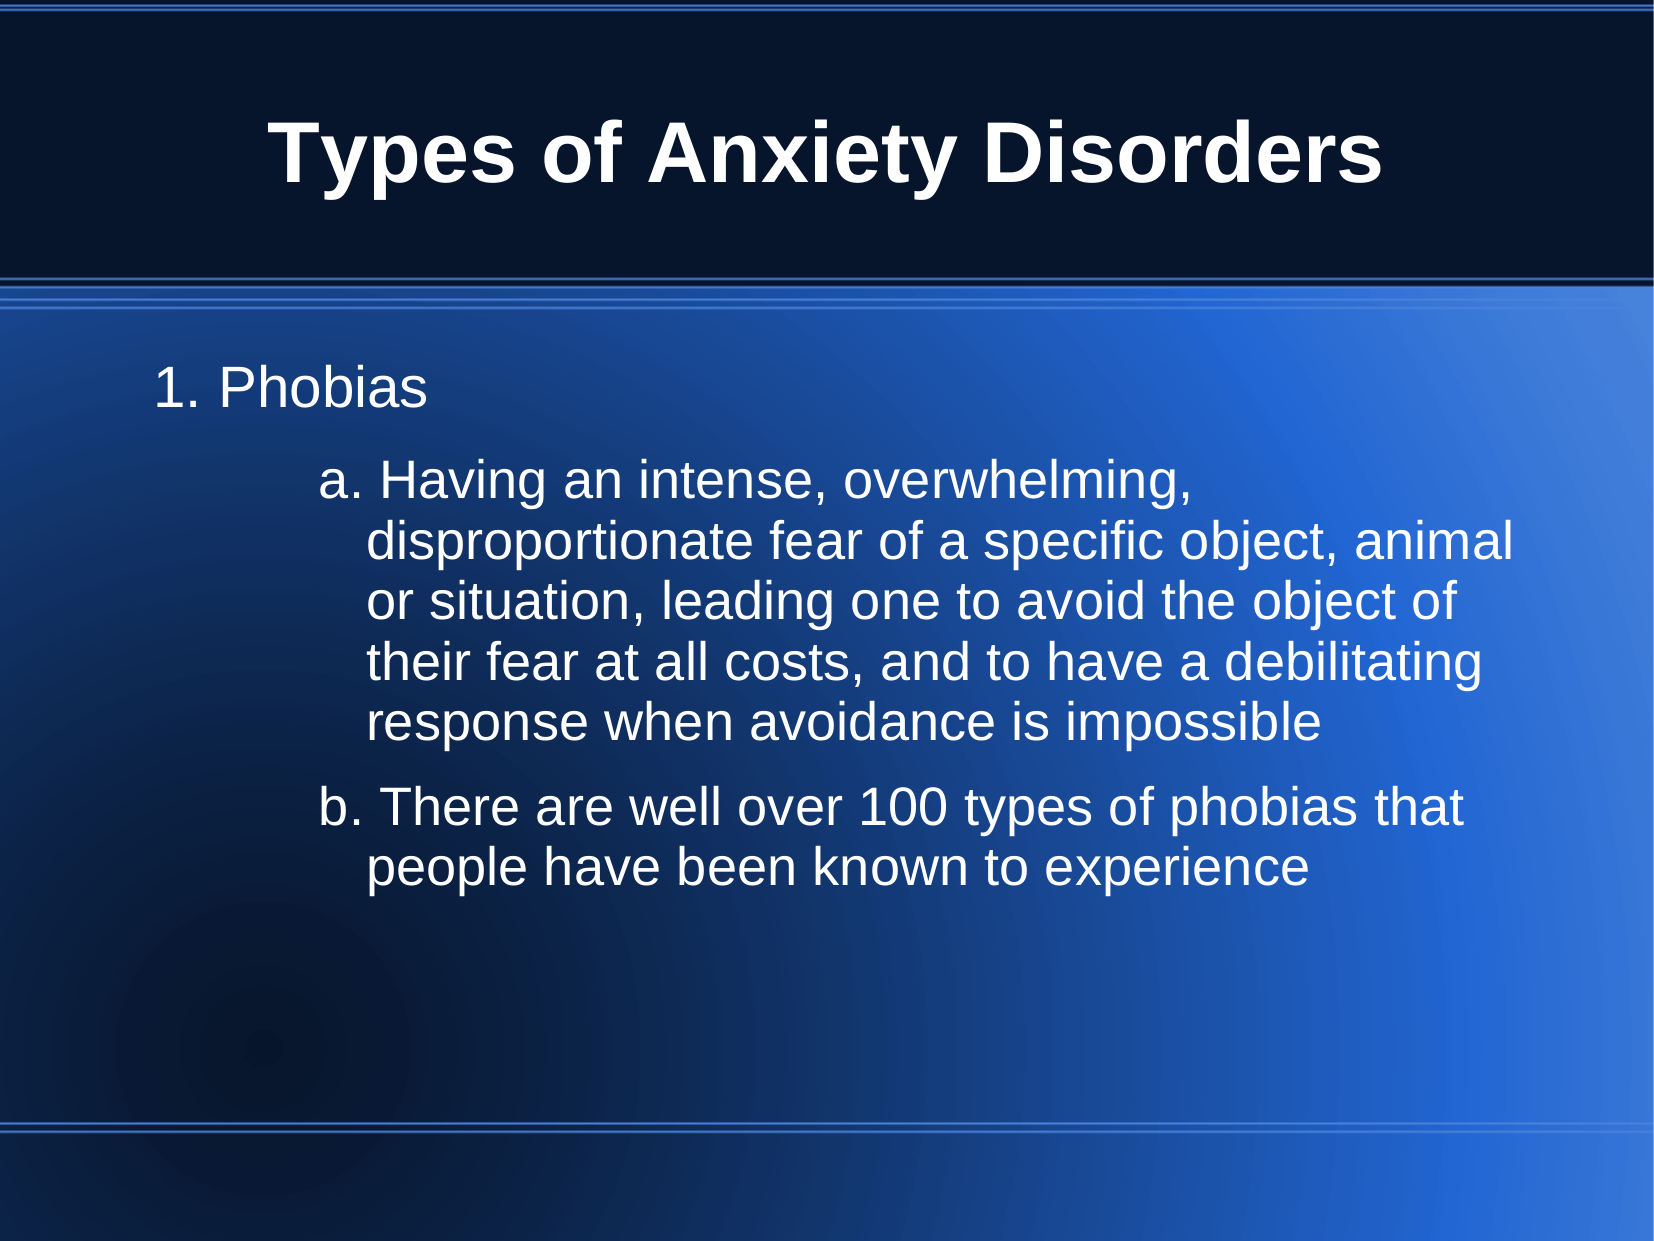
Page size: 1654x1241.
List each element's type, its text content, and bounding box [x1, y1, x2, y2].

title Types of Anxiety Disorders [82, 49, 1571, 257]
list 1. Phobias a. Having an intense, overwhelming, disproportionate fear of a specific object, animal or situation, leading one to avoid the object of their fear at all costs, and to have a debilitating response when avoidance is impossible b. There are well over 100 types of phobias that people have been known to experience [82, 355, 1571, 1058]
picture [0, 0, 1654, 1241]
